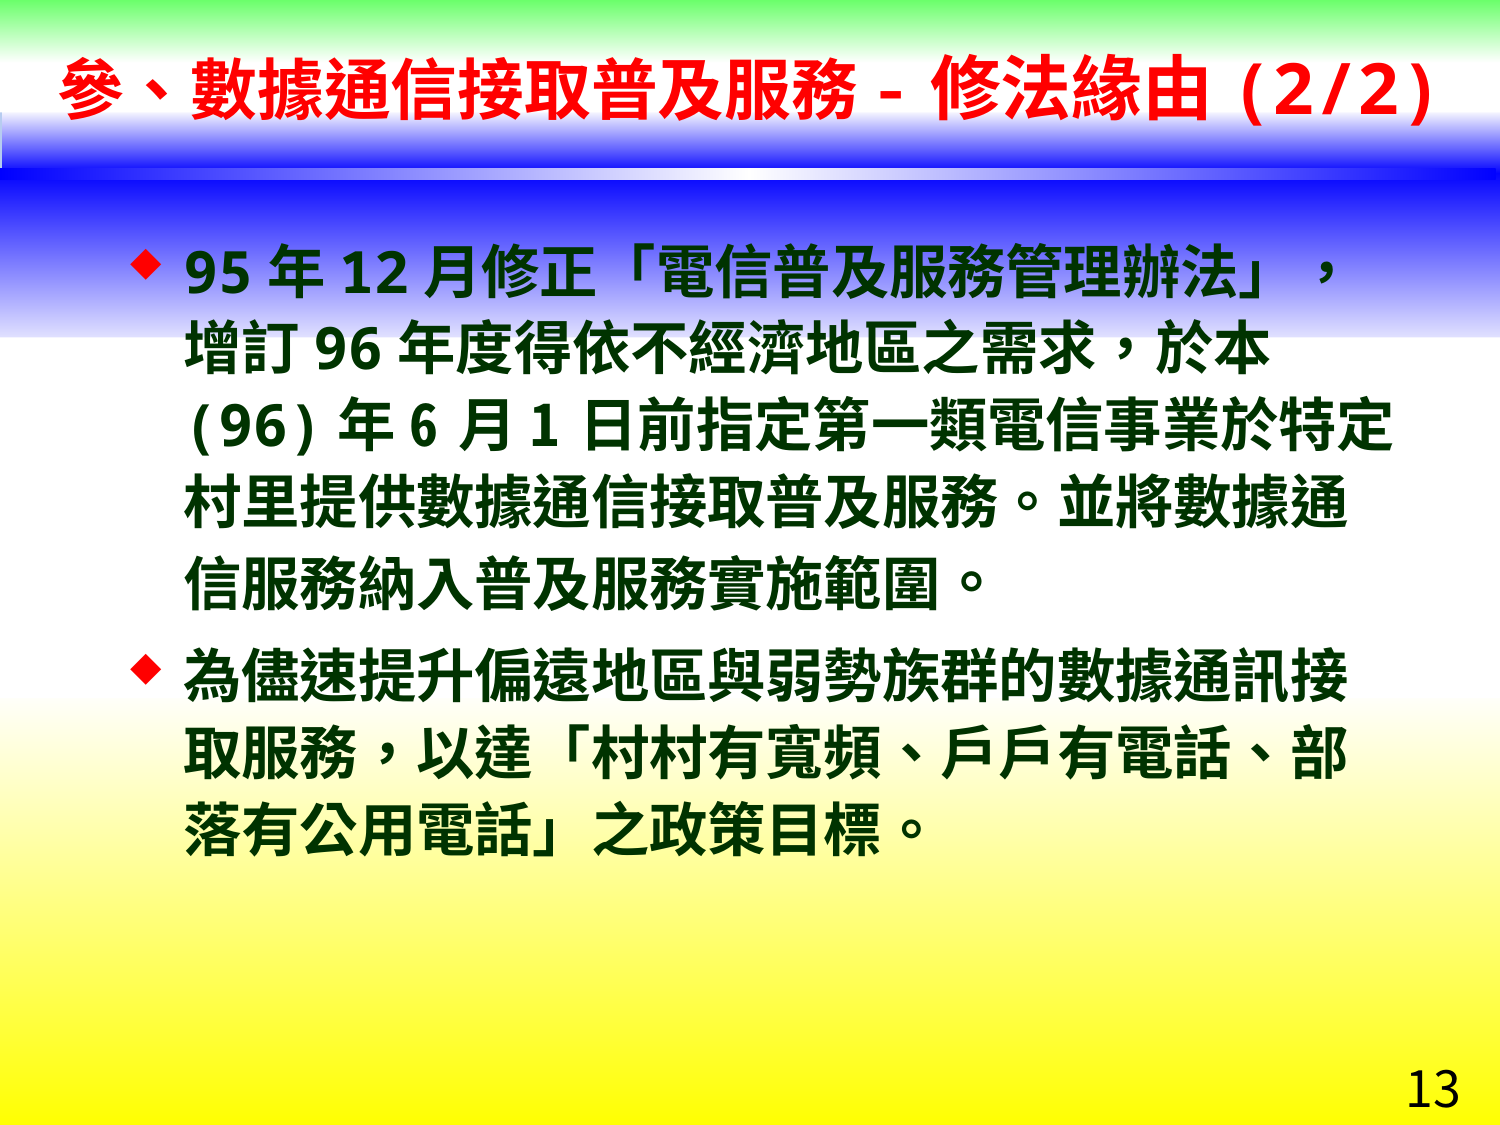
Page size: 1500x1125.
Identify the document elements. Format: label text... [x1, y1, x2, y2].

title 參、數據通信接取普及服務-修法緣由(2/2) [0, 0, 1500, 173]
list 95年12月修正「電信普及服務管理辦法」，增訂96年度得依不經濟地區之需求，於本(96)年6月1日前指定第一類電信事業於特定村里提供數據通信接取普及服務。並將數據通信服務納入普及服務實施範圍。 為儘速提升偏遠地區與弱勢族群的數據通訊接取服務，以達「村村有寬頻、戶戶有電話、部落有公用電話」之政策目標。 [112, 220, 1412, 988]
